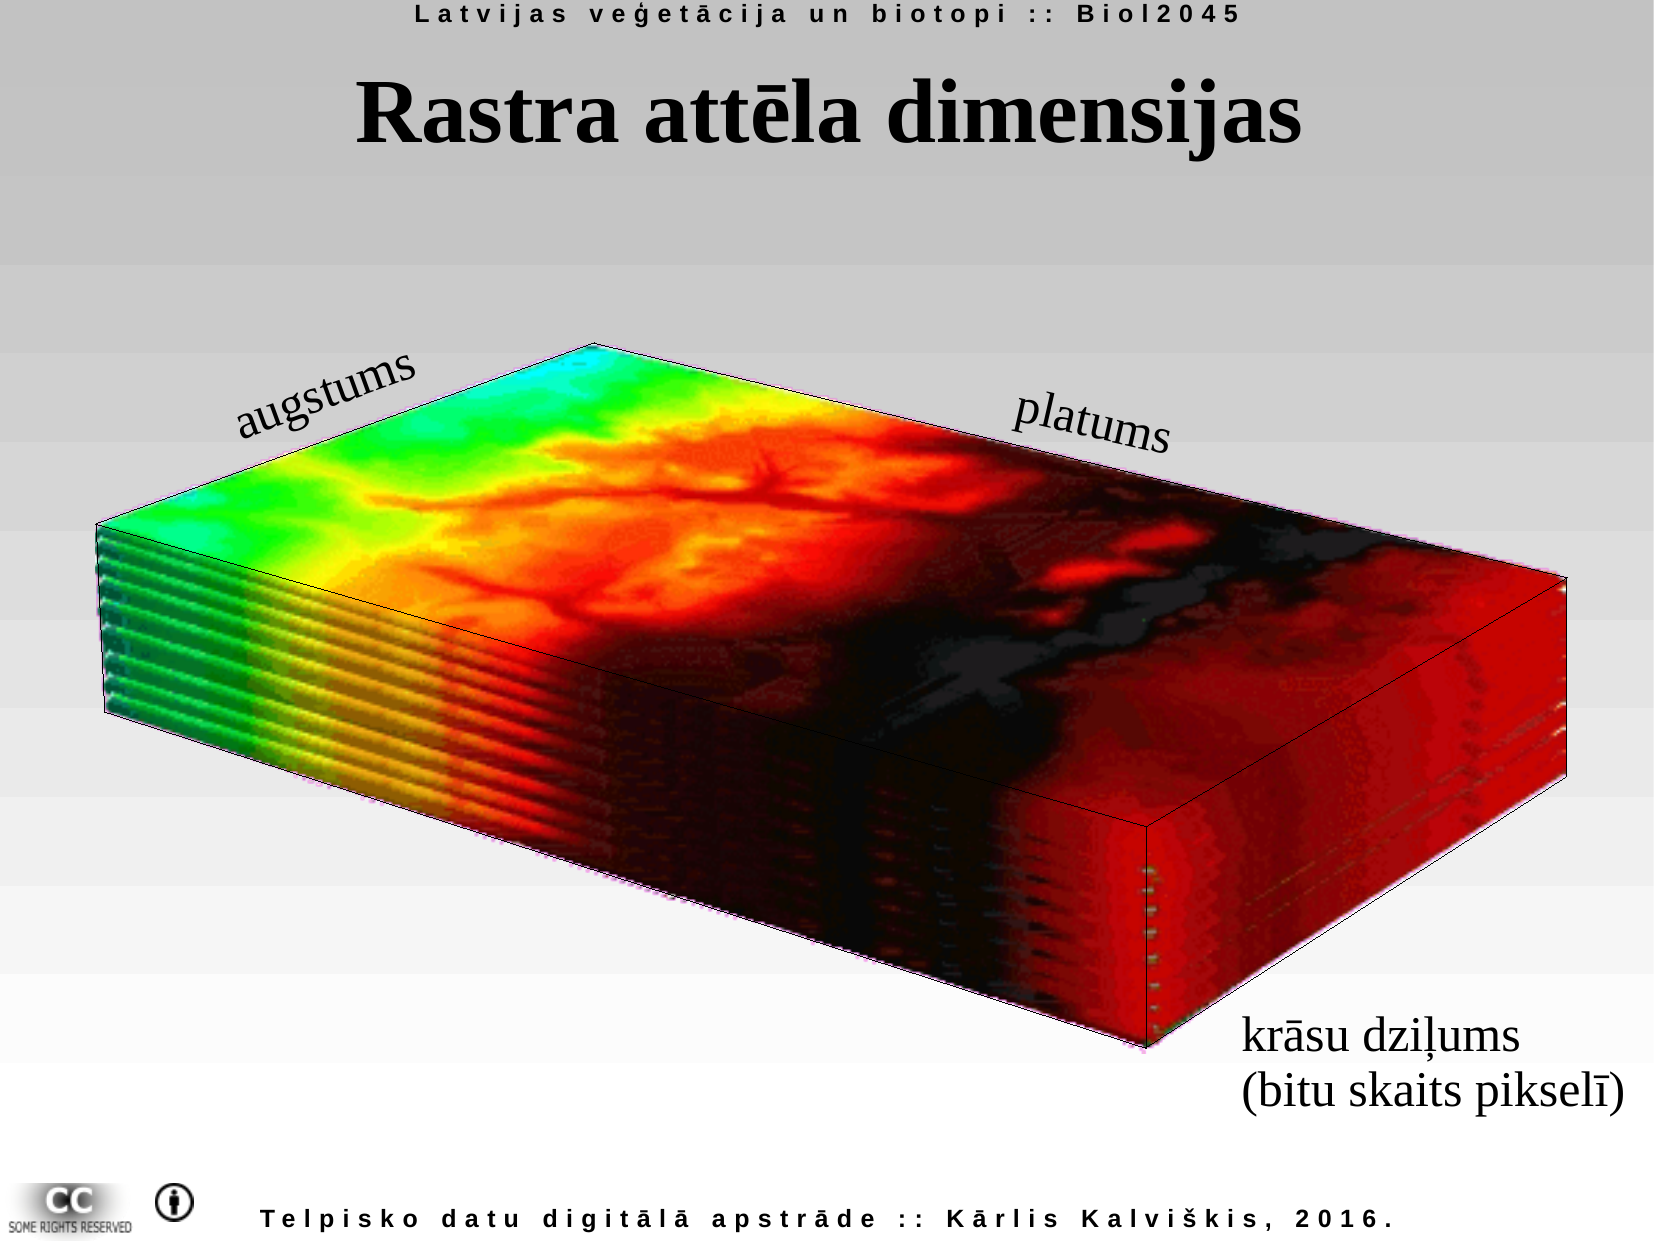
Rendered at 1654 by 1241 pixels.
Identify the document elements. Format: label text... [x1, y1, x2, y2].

text_box krāsu dziļums (bitu skaits pikselī) [1241, 1006, 1626, 1118]
title Rastra attēla dimensijas [34, 61, 1626, 296]
text_box platums [1011, 376, 1179, 466]
text_box augstums [225, 333, 423, 451]
picture [0, 0, 1654, 1241]
